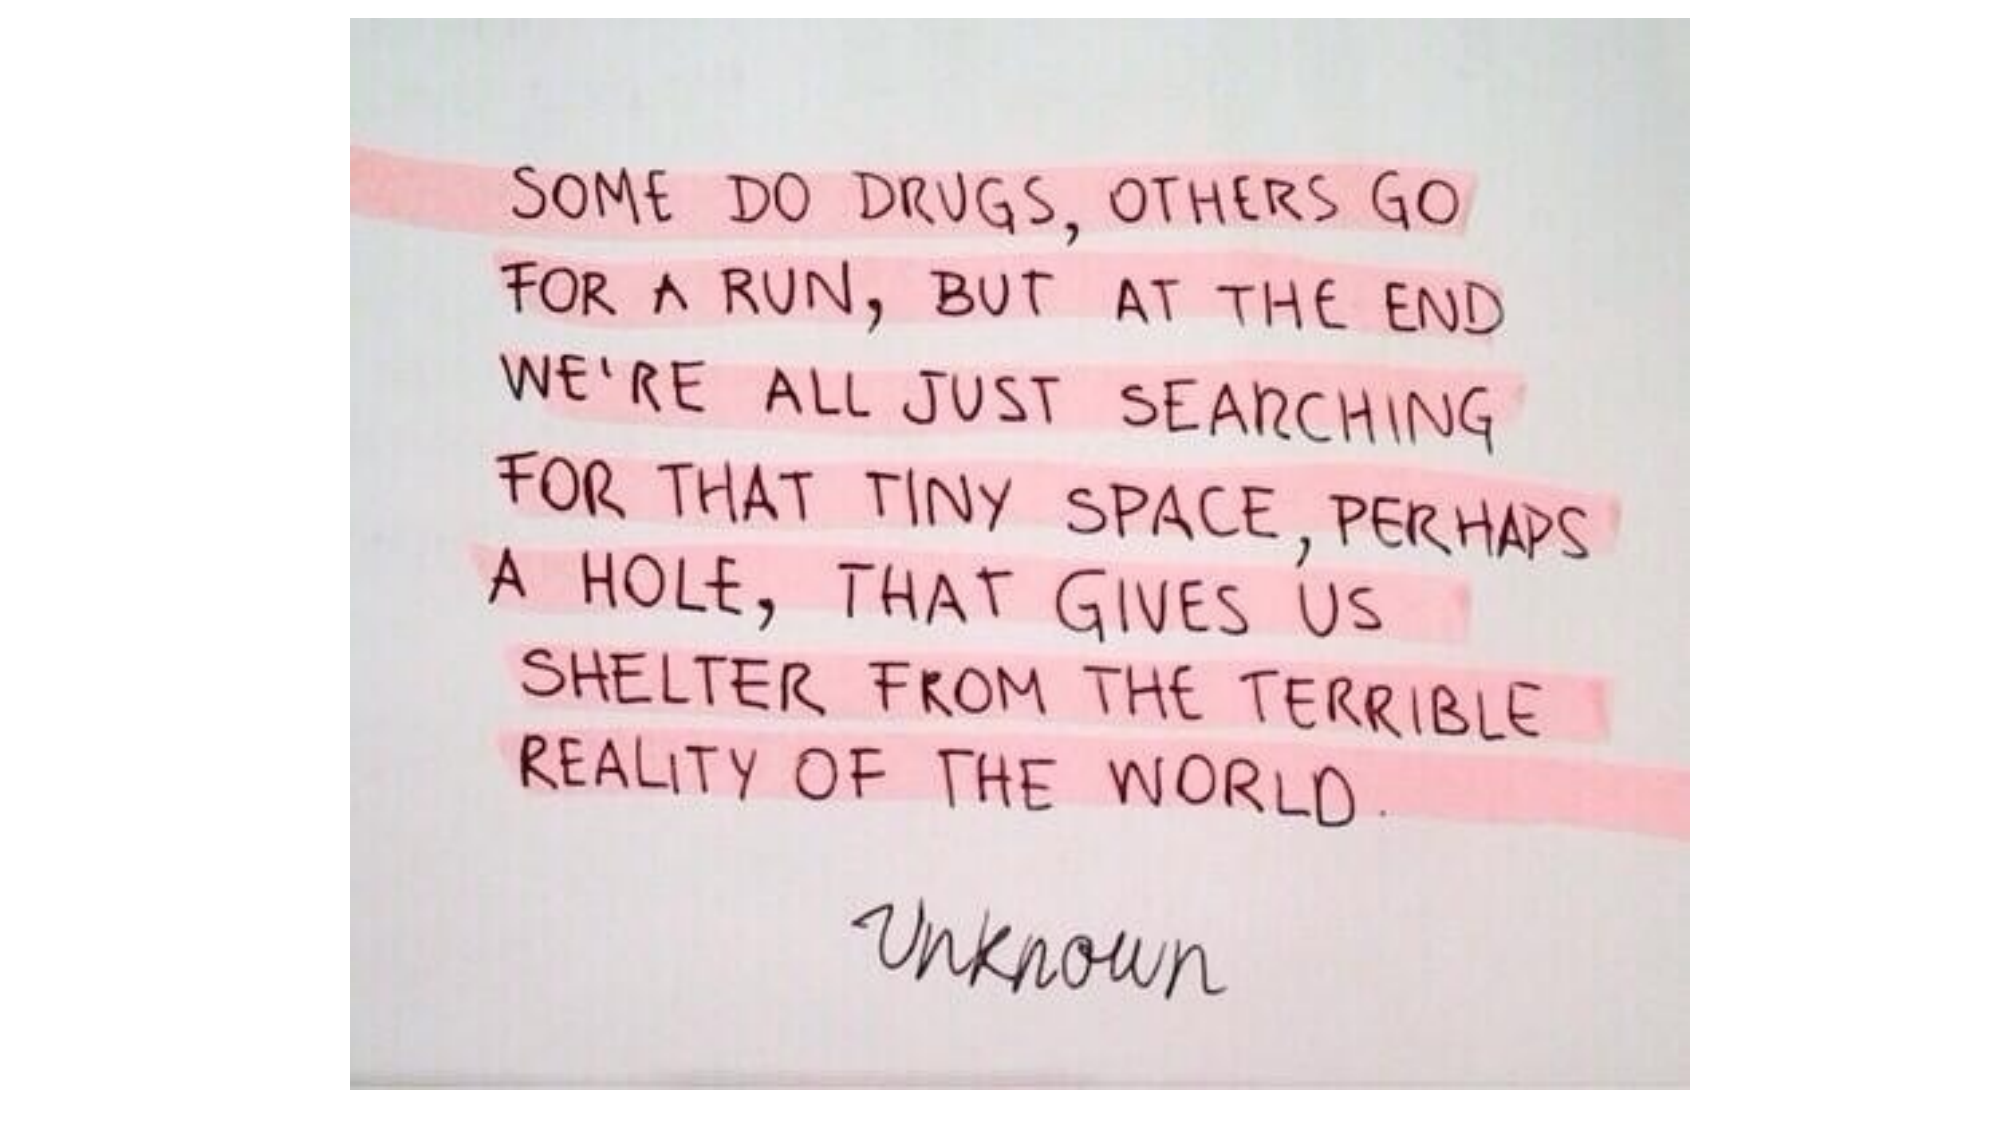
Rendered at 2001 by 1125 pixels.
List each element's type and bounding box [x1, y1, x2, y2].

picture [350, 18, 1690, 1091]
